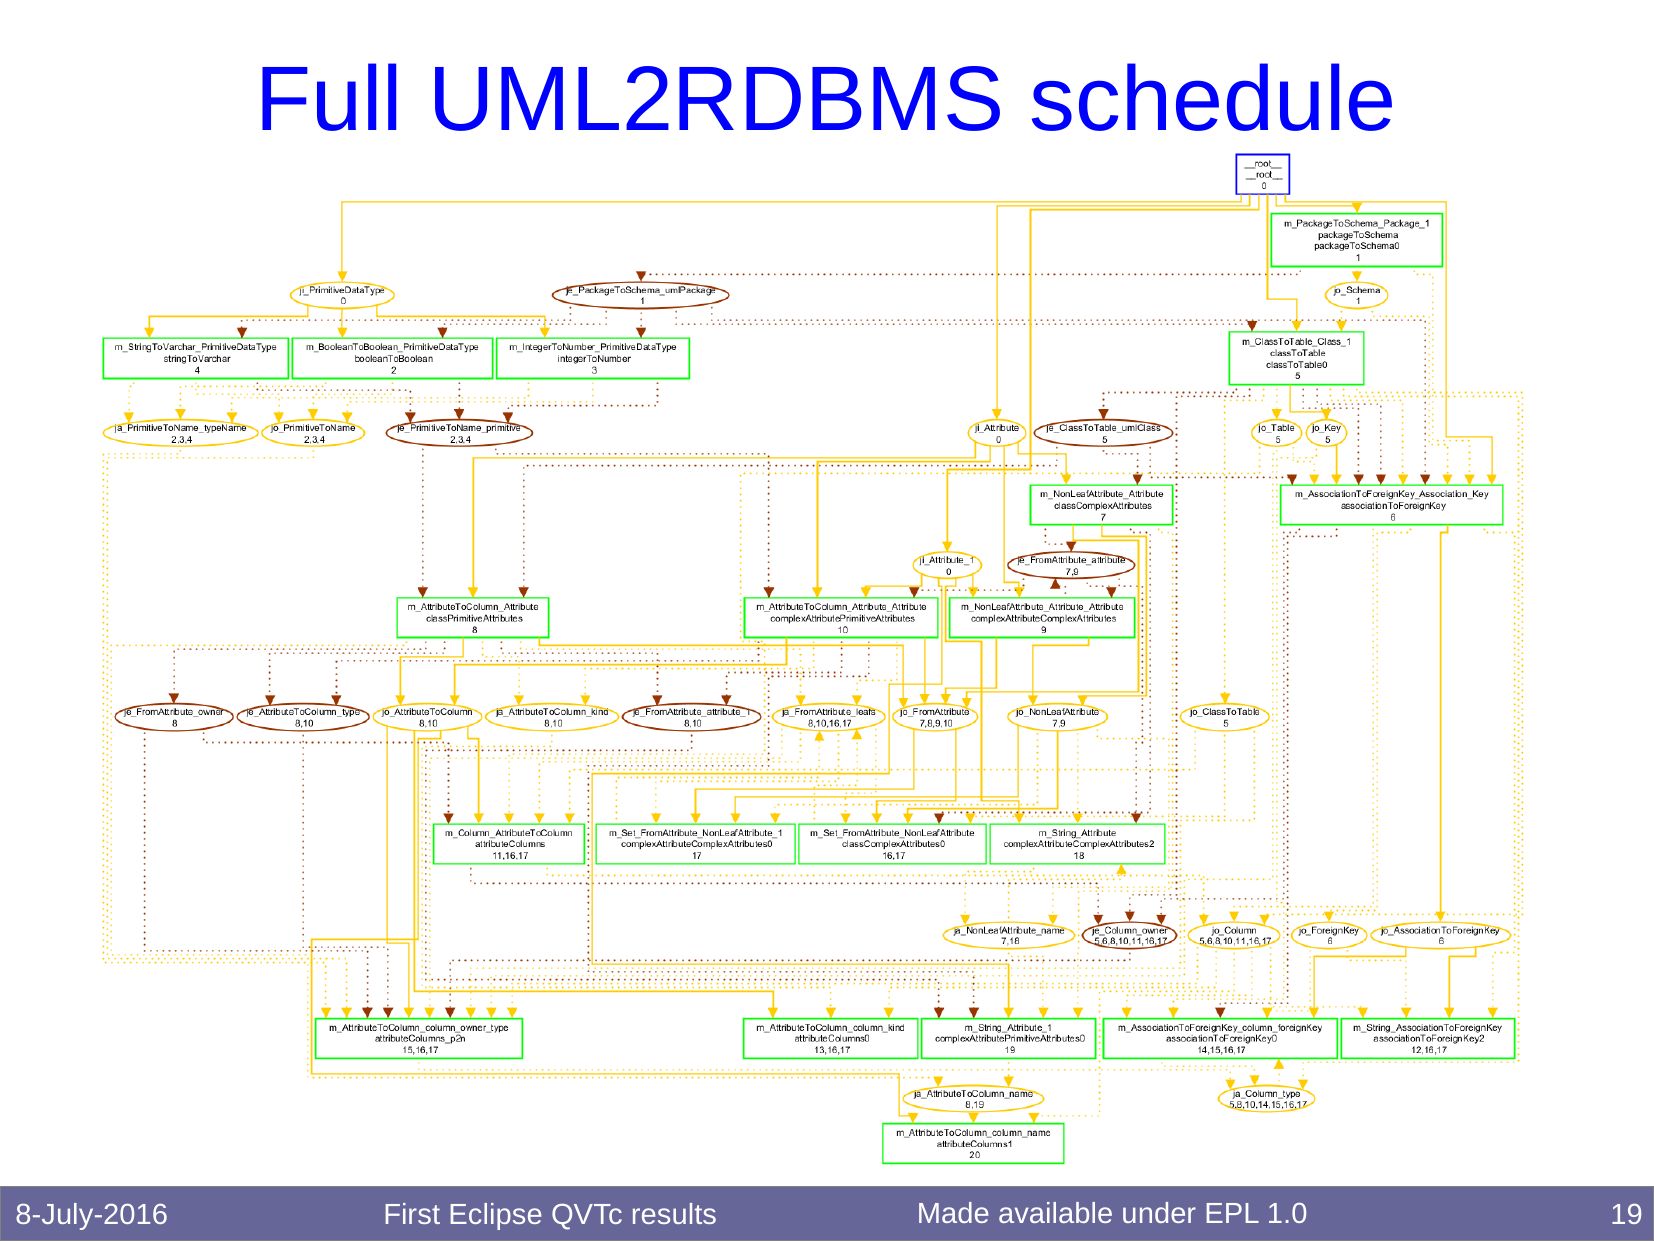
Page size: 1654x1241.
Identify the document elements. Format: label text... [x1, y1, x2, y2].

title Full UML2RDBMS schedule [82, 47, 1571, 150]
picture [91, 142, 1534, 1175]
